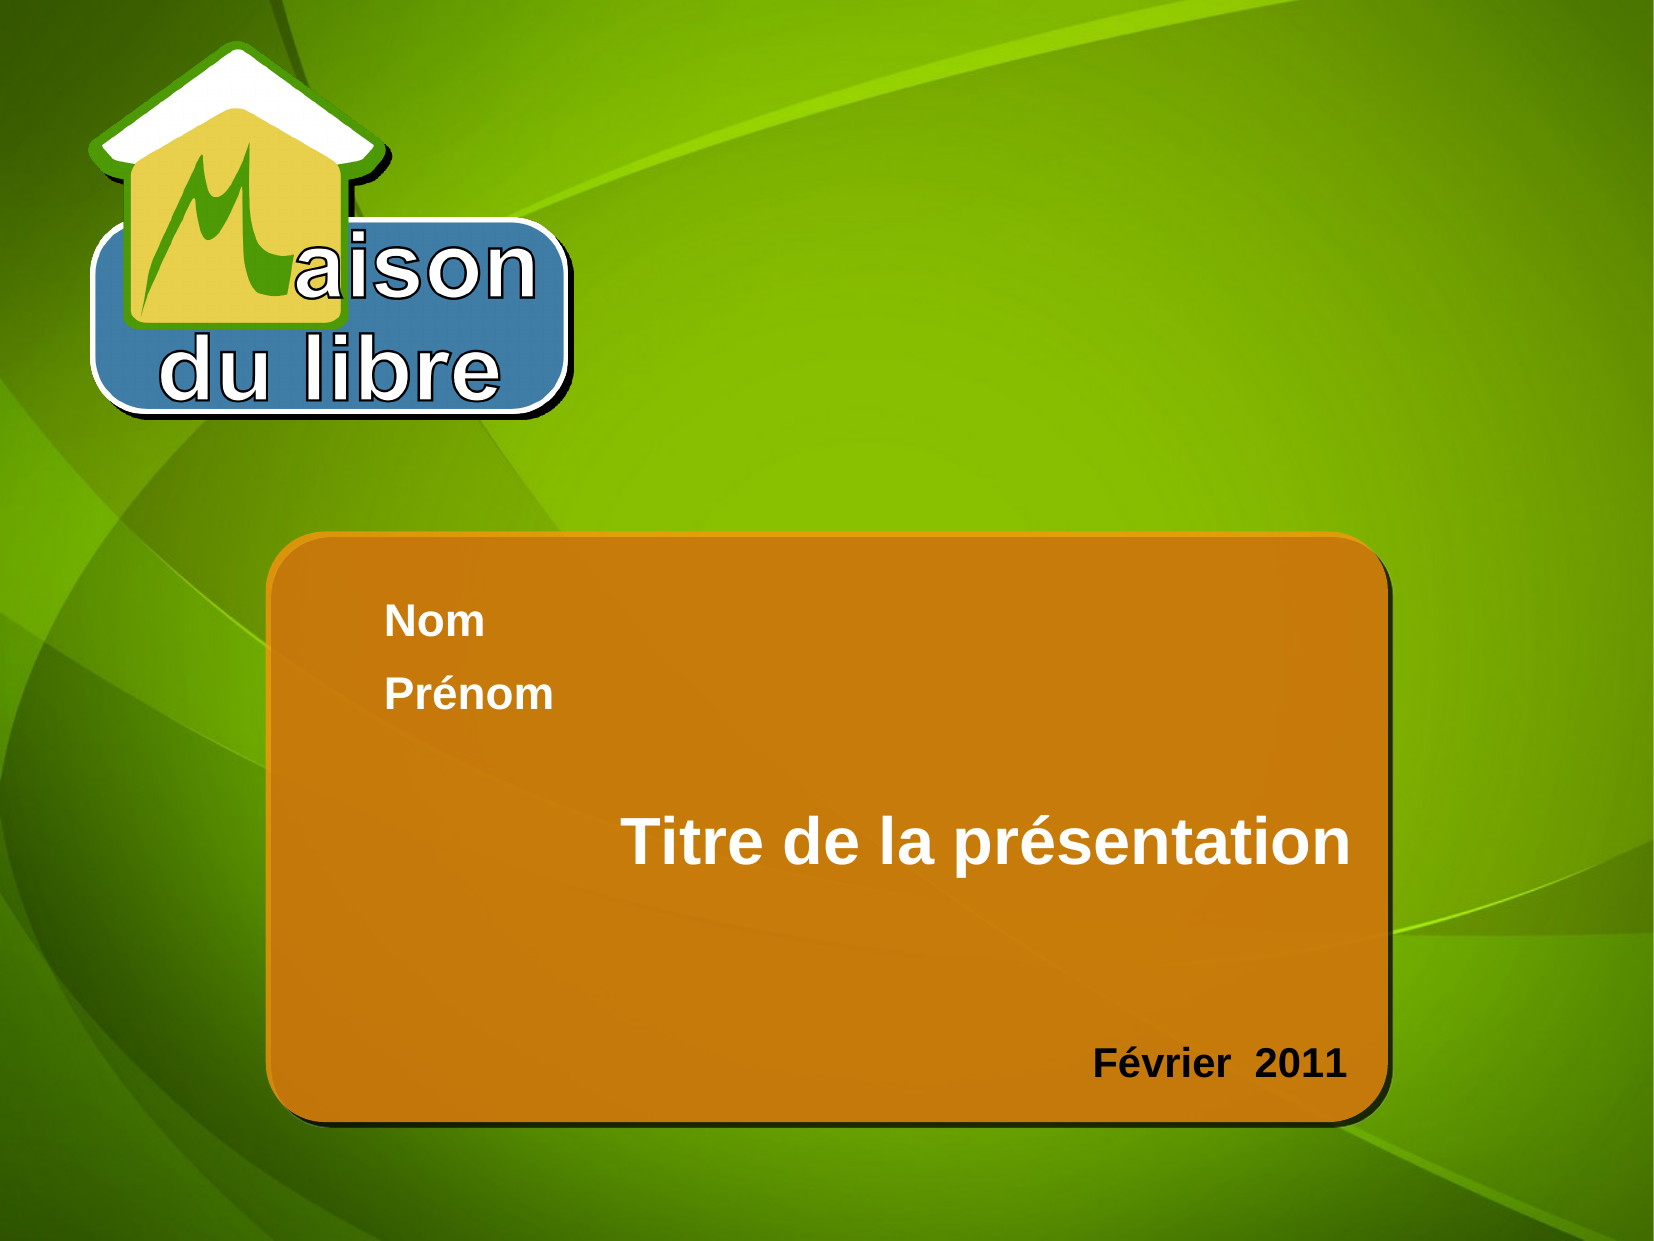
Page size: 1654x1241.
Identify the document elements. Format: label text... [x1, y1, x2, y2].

title Titre de la présentation [620, 767, 1359, 916]
title Prénom [383, 649, 680, 739]
picture [0, 0, 1654, 1241]
title Février 2011 [1092, 1003, 1388, 1123]
title Nom [383, 561, 532, 649]
text_box [265, 531, 1388, 1123]
